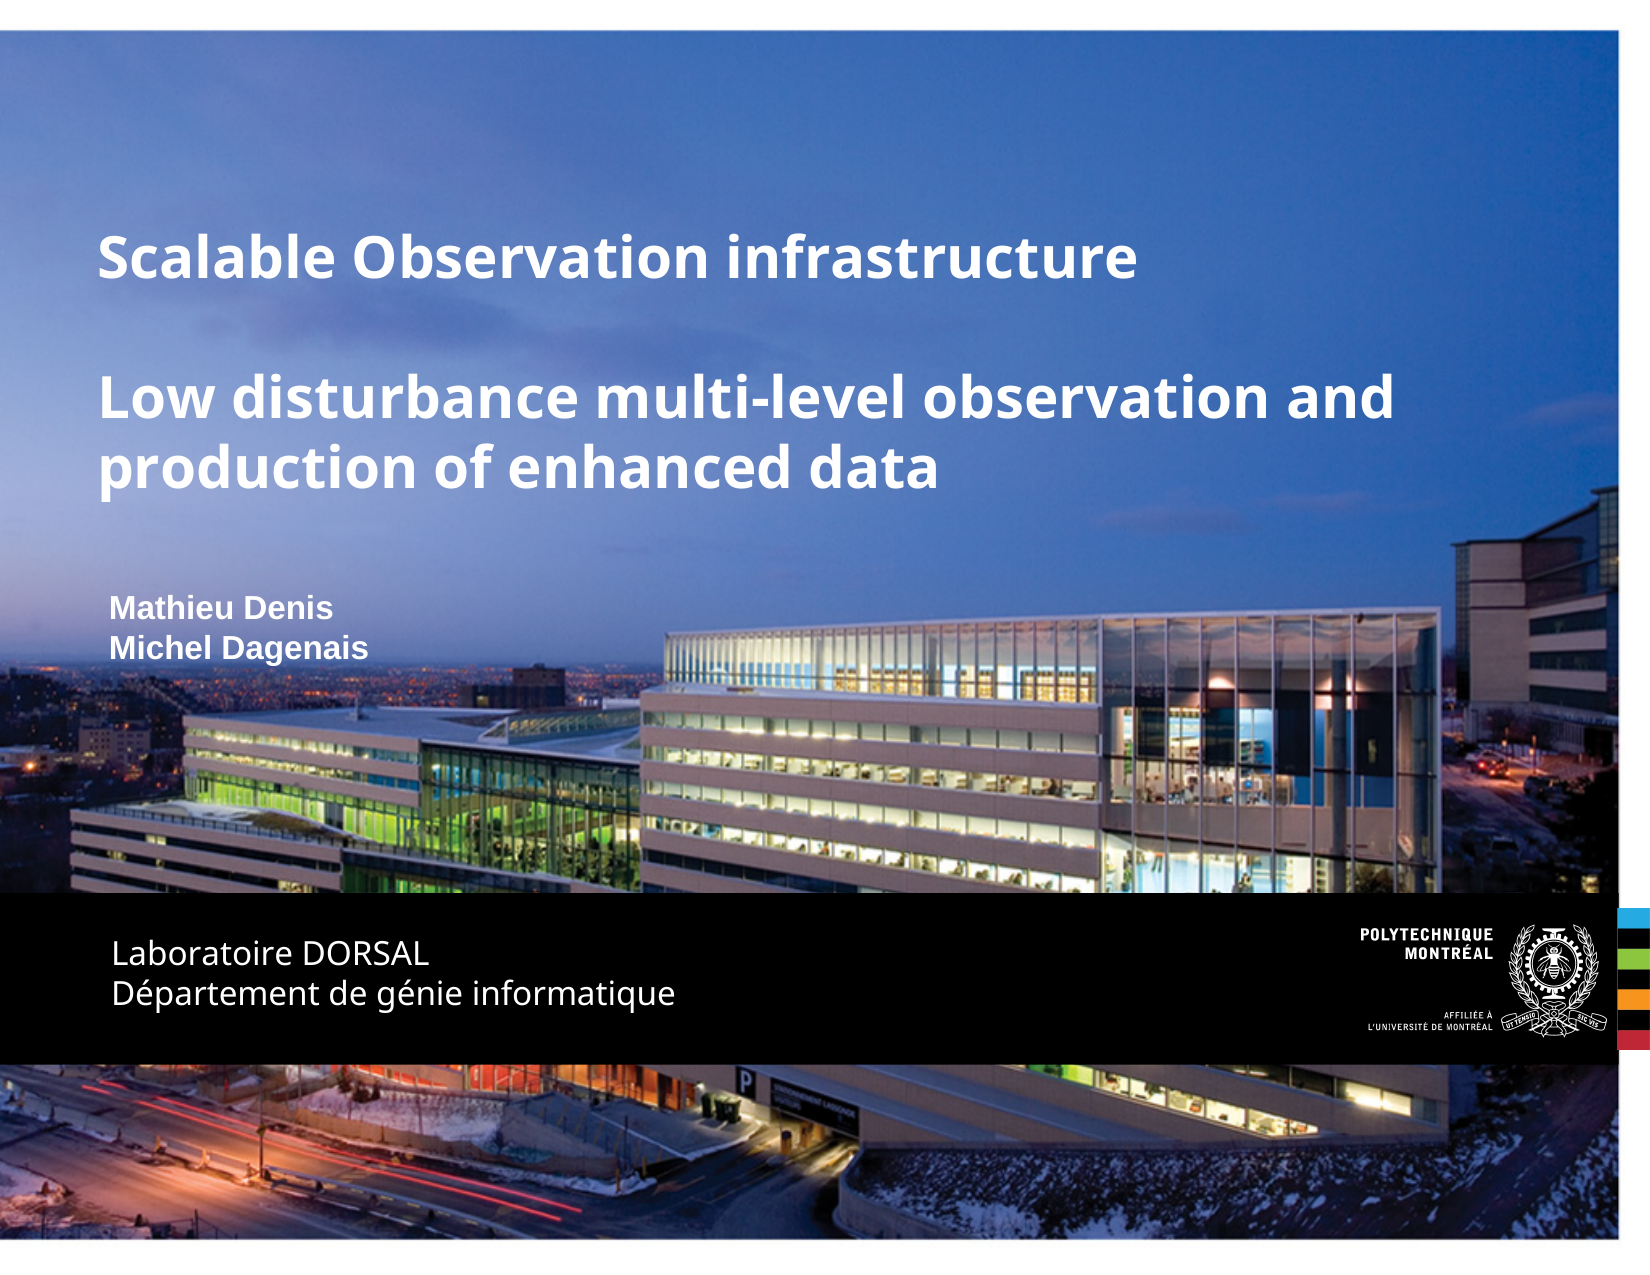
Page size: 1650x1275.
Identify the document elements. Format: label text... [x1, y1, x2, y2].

text_box Mathieu Denis Michel Dagenais [94, 578, 503, 674]
text_box Scalable Observation infrastructure Low disturbance multi-level observation and production of enhanced data [82, 212, 1500, 508]
picture [0, 0, 1650, 1275]
text_box [0, 893, 1619, 1065]
text_box Laboratoire DORSAL Département de génie informatique [96, 925, 1087, 1020]
